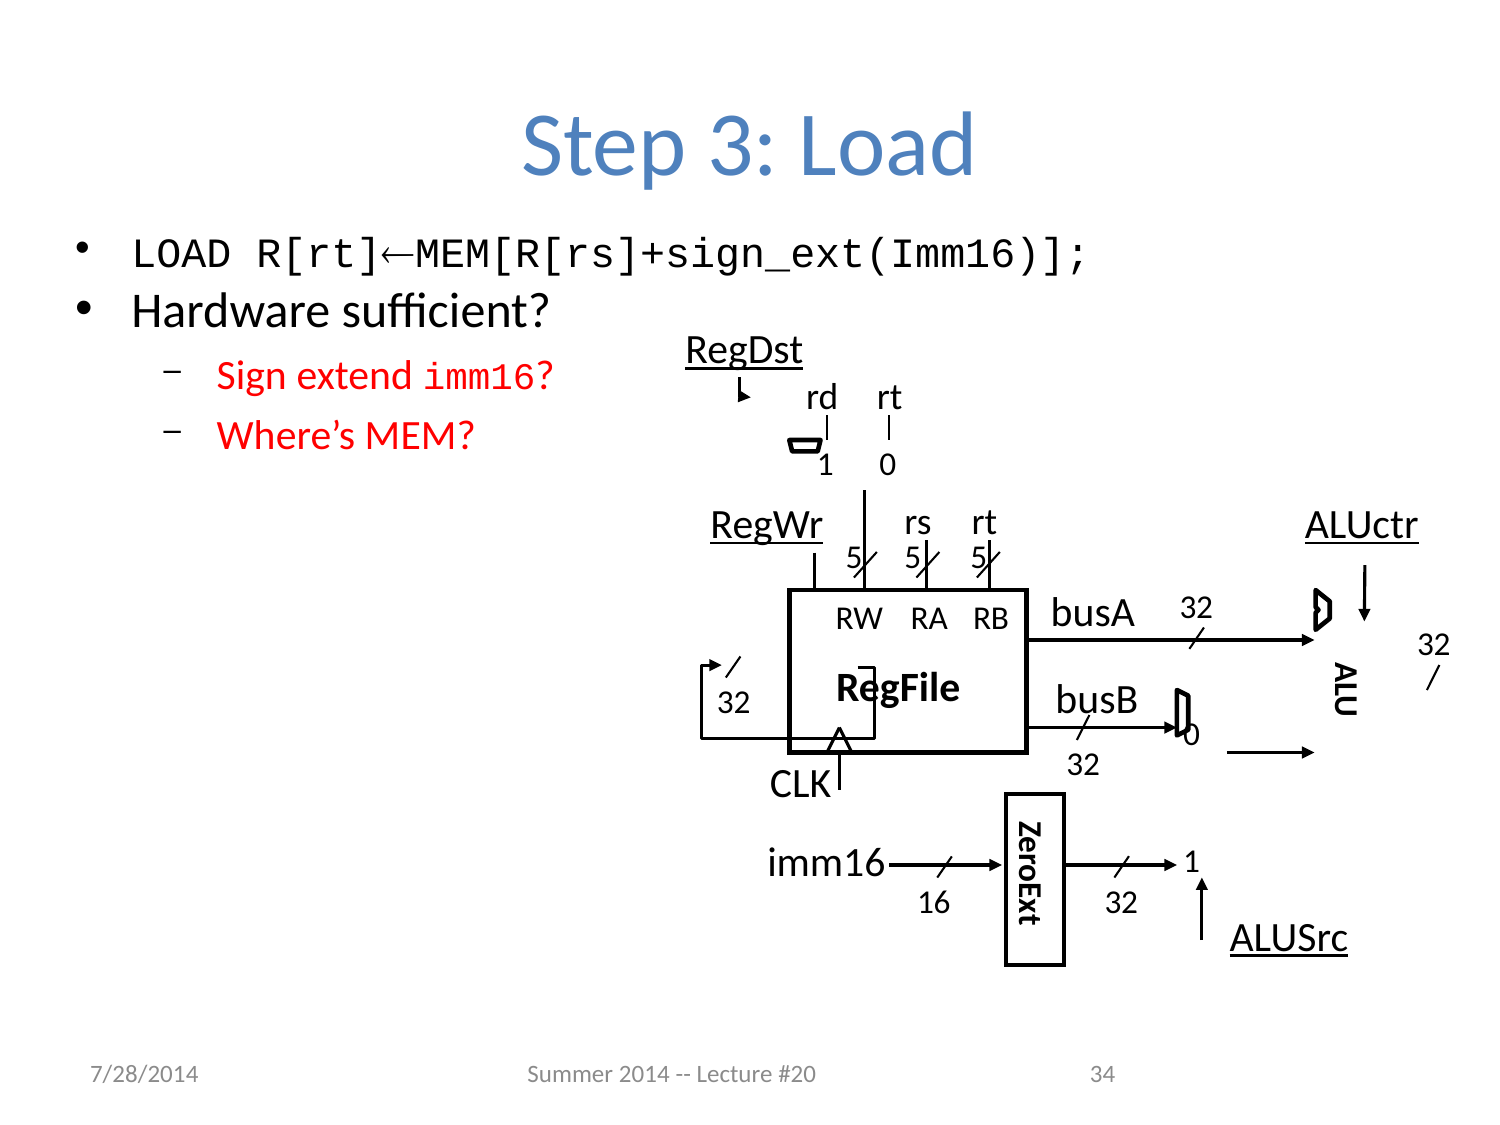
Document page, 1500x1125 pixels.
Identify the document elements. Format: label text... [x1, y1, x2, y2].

text_box 32 [1089, 872, 1154, 928]
text_box rs [889, 489, 947, 550]
text_box RB [958, 592, 1024, 644]
text_box 32 [1051, 735, 1116, 790]
text_box busA [1035, 577, 1151, 638]
text_box 1 [802, 443, 817, 449]
text_box 5 [866, 527, 878, 582]
text_box busB [1040, 665, 1154, 726]
list LOAD R[rt]MEM[R[rs]+sign_ext(Imm16)]; Hardware sufficient? Sign extend imm16? Where’s MEM? [60, 210, 1410, 1020]
text_box 1 [802, 435, 849, 490]
text_box RA [895, 592, 958, 644]
text_box 0 [1168, 704, 1174, 725]
text_box 0 [864, 435, 912, 490]
text_box 0 [1187, 726, 1196, 743]
text_box RegWr [695, 490, 839, 555]
text_box 5 [889, 550, 925, 582]
text_box 5 [830, 527, 863, 582]
text_box 0 [1180, 704, 1185, 730]
text_box ALUSrc [1214, 902, 1364, 968]
text_box 5 [955, 527, 1003, 582]
slide_number <number> [1074, 1042, 1425, 1103]
text_box 32 [703, 672, 766, 728]
text_box 1 [1168, 832, 1215, 887]
text_box ALUctr [1289, 490, 1461, 555]
text_box rt [956, 489, 1013, 550]
footer Summer 2014 -- Lecture #20 [512, 1042, 988, 1103]
text_box ZeroExt [997, 813, 1068, 934]
text_box rd [791, 365, 854, 425]
text_box rt [861, 365, 918, 425]
text_box RegDst [670, 315, 819, 380]
text_box 16 [902, 872, 966, 928]
text_box RW [820, 592, 895, 644]
text_box CLK [755, 748, 847, 814]
text_box 0 [1168, 704, 1215, 760]
title Step 3: Load [75, 45, 1425, 233]
text_box 32 [1402, 615, 1466, 670]
text_box 32 [1164, 577, 1229, 633]
slide_number 7/28/2014 [75, 1042, 425, 1103]
text_box RegFile [821, 652, 976, 718]
text_box imm16 [752, 827, 901, 893]
text_box 5 [928, 550, 937, 582]
text_box ALU [1313, 654, 1384, 725]
